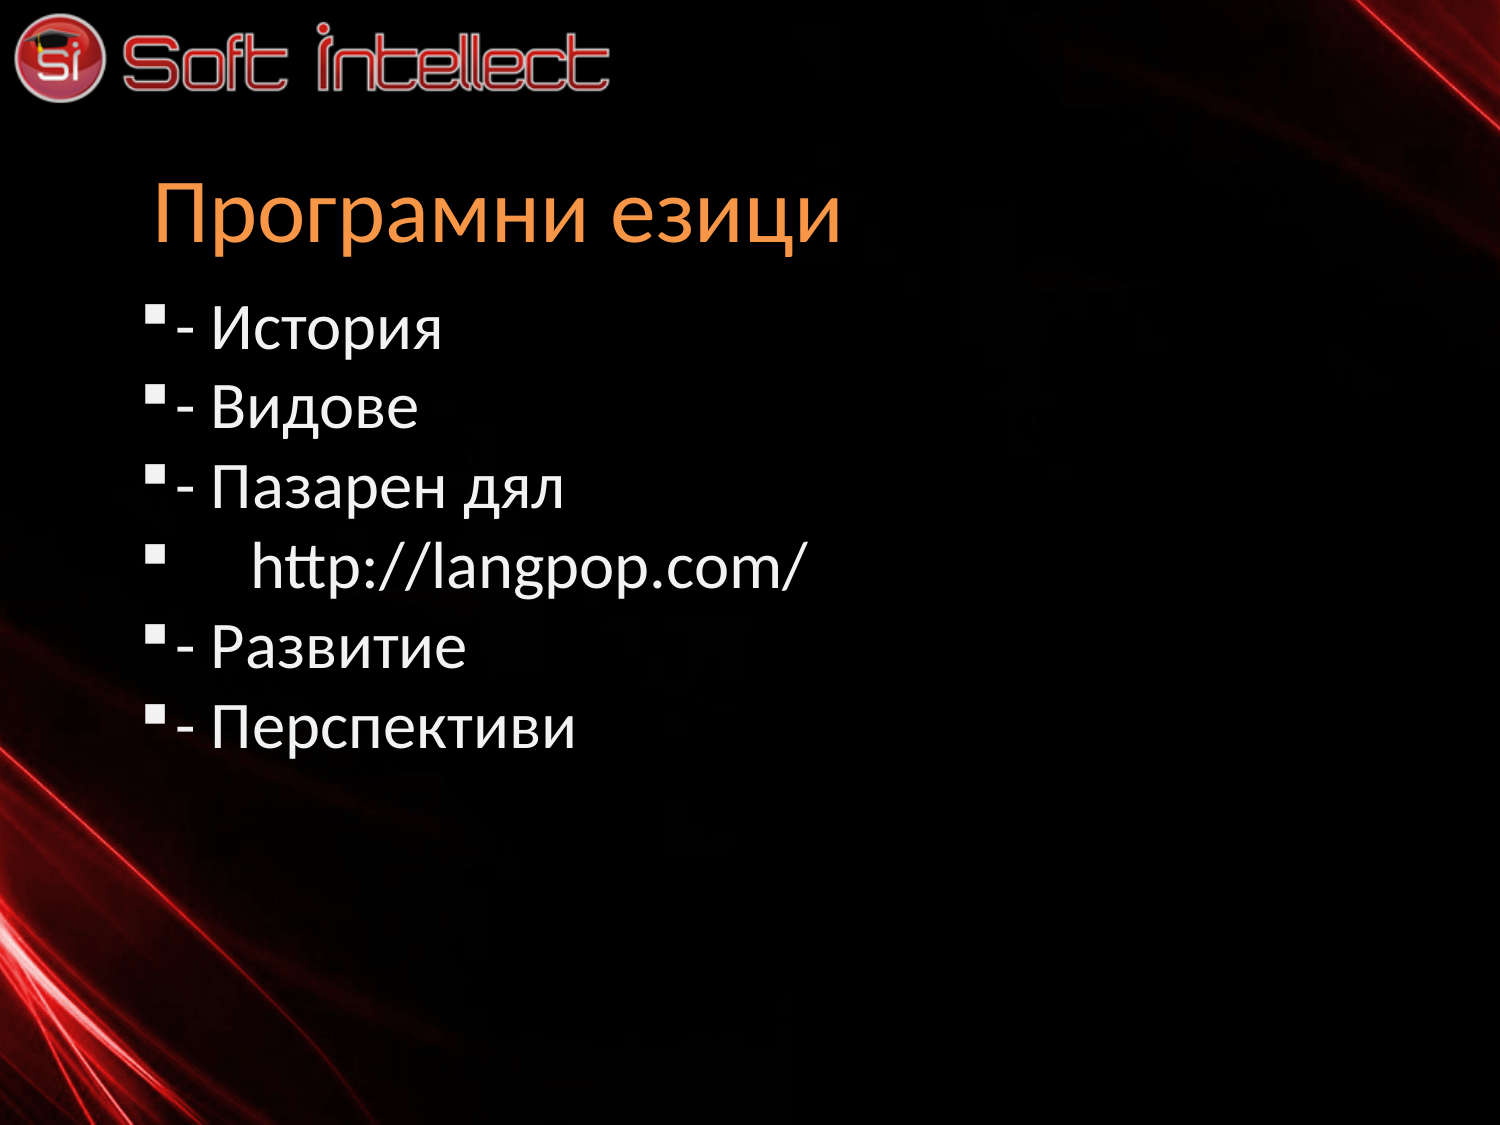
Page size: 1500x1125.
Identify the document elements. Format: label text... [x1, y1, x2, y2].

text_box Програмни езици [137, 112, 1488, 300]
text_box - История - Видове - Пазарен дял http://langpop.com/ - Развитие - Перспективи [124, 275, 1375, 1018]
picture [0, 0, 1500, 1125]
